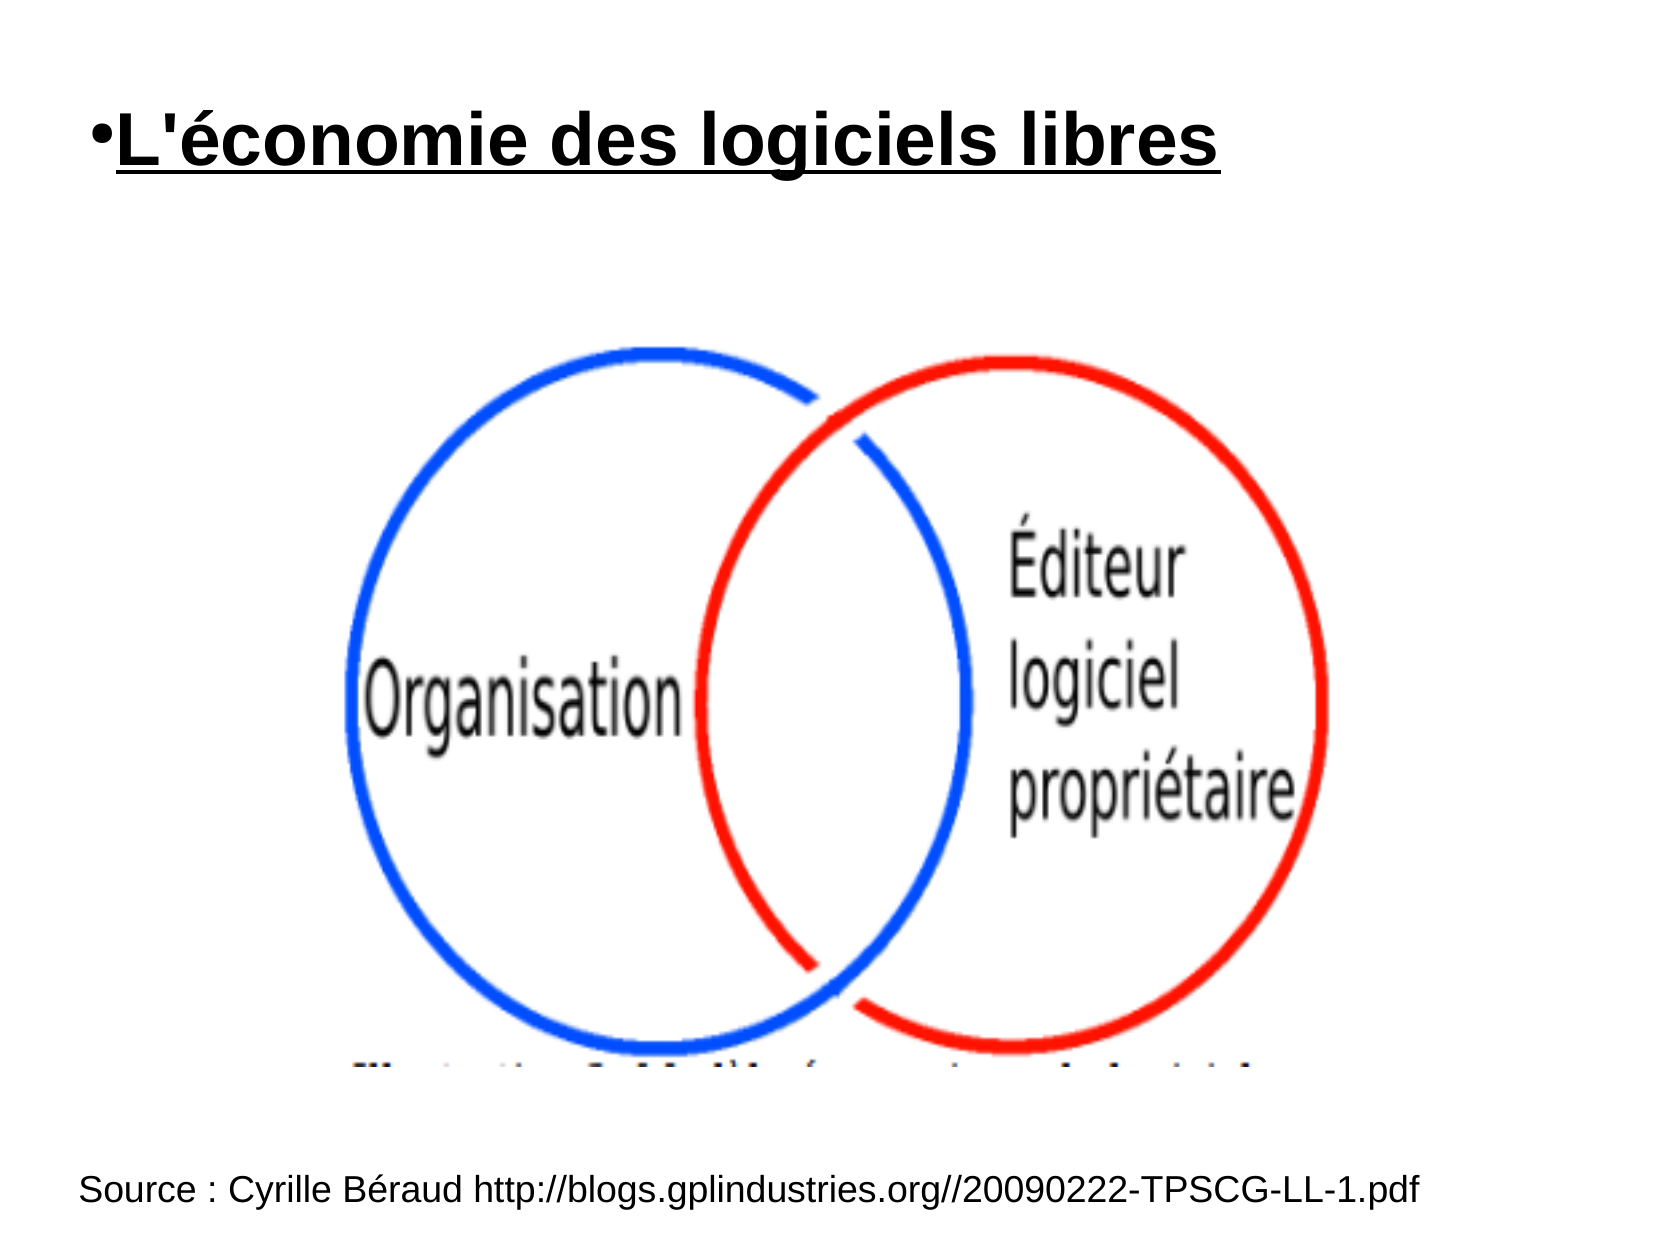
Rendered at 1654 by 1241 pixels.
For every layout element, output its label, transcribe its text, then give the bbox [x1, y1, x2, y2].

title L'économie des logiciels libres [74, 32, 1563, 240]
picture [260, 299, 1394, 1067]
text_box Source : Cyrille Béraud http://blogs.gplindustries.org//20090222-TPSCG-LL-1.pdf [63, 1161, 1576, 1224]
